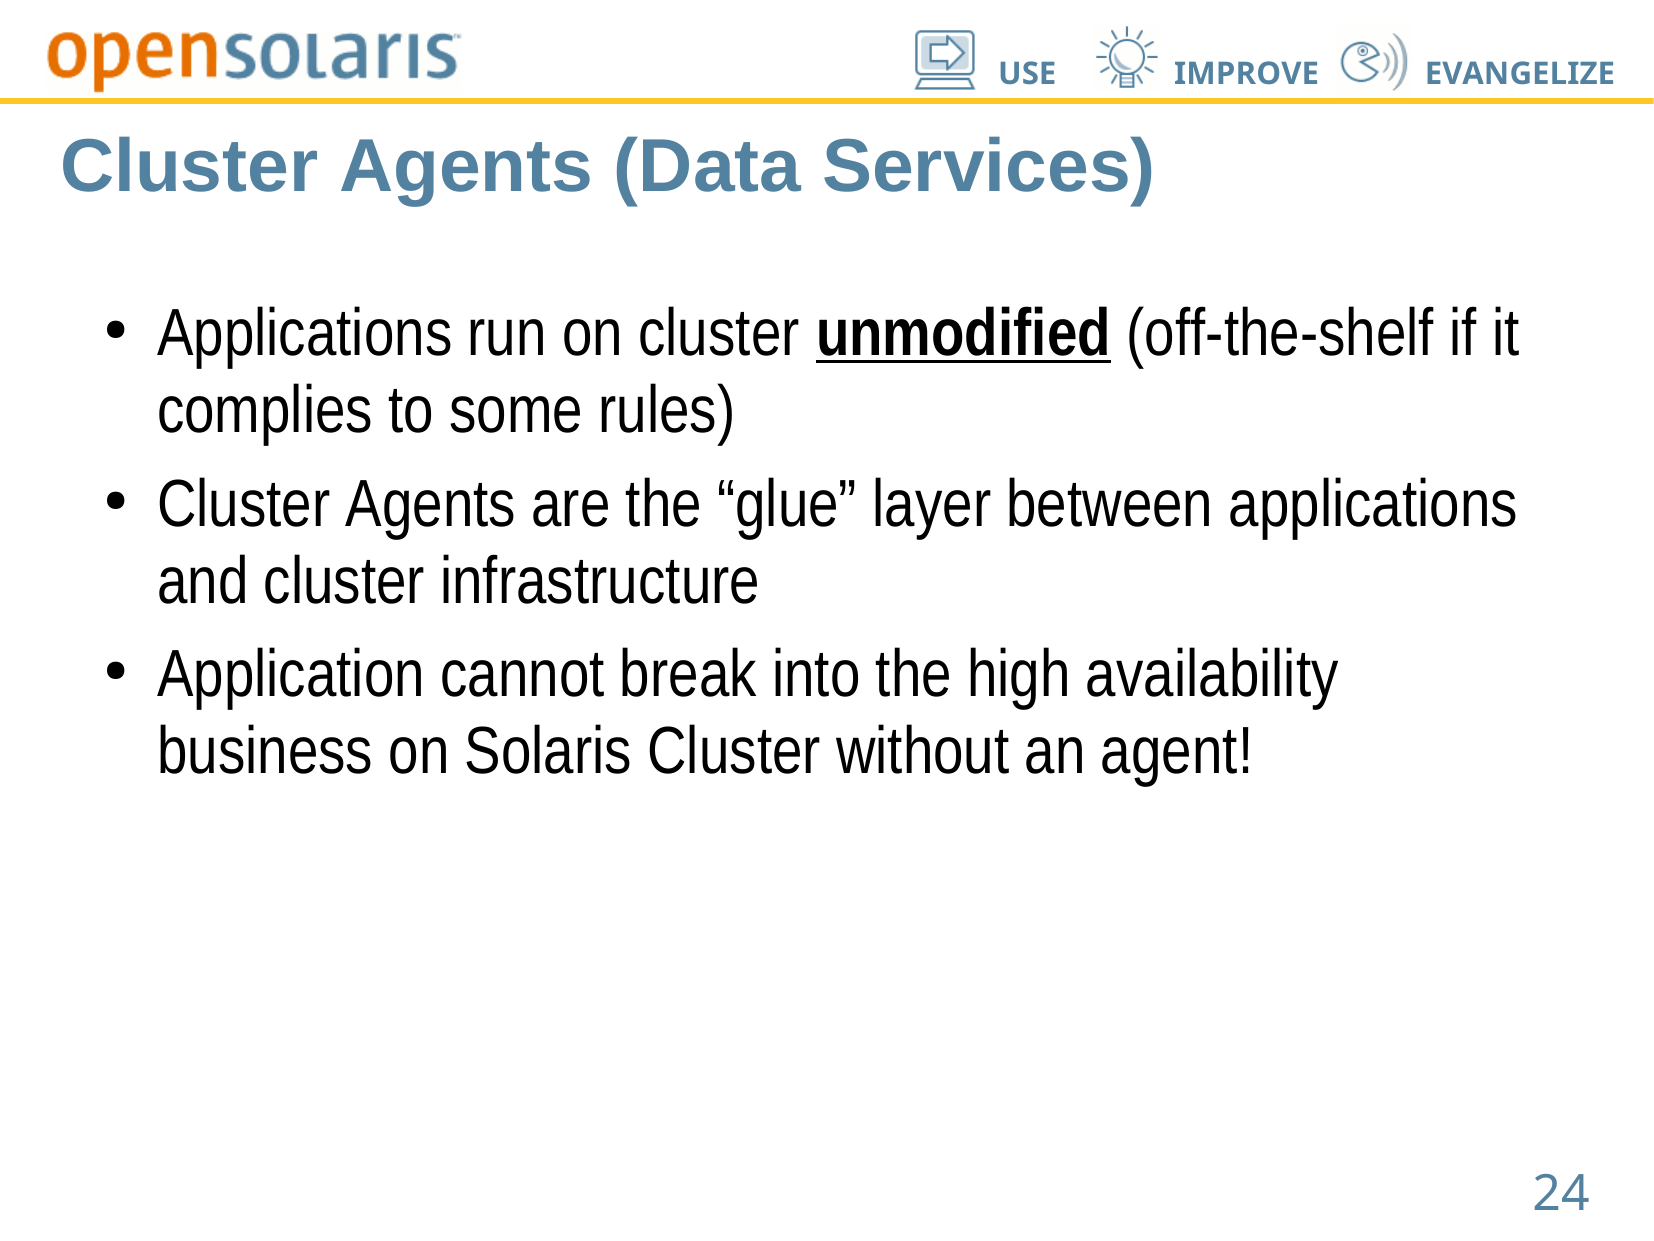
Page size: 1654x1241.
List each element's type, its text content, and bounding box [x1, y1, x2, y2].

picture [907, 22, 983, 98]
list Applications run on cluster unmodified (off-the-shelf if it complies to some rules) Cluster Agents are the “glue” layer between applications and cluster infrastructure Application cannot break into the high availability business on Solaris Cluster without an agent! [86, 293, 1560, 1180]
picture [46, 31, 462, 94]
title Cluster Agents (Data Services) [60, 120, 1534, 211]
picture [1093, 23, 1161, 91]
picture [1336, 24, 1412, 98]
